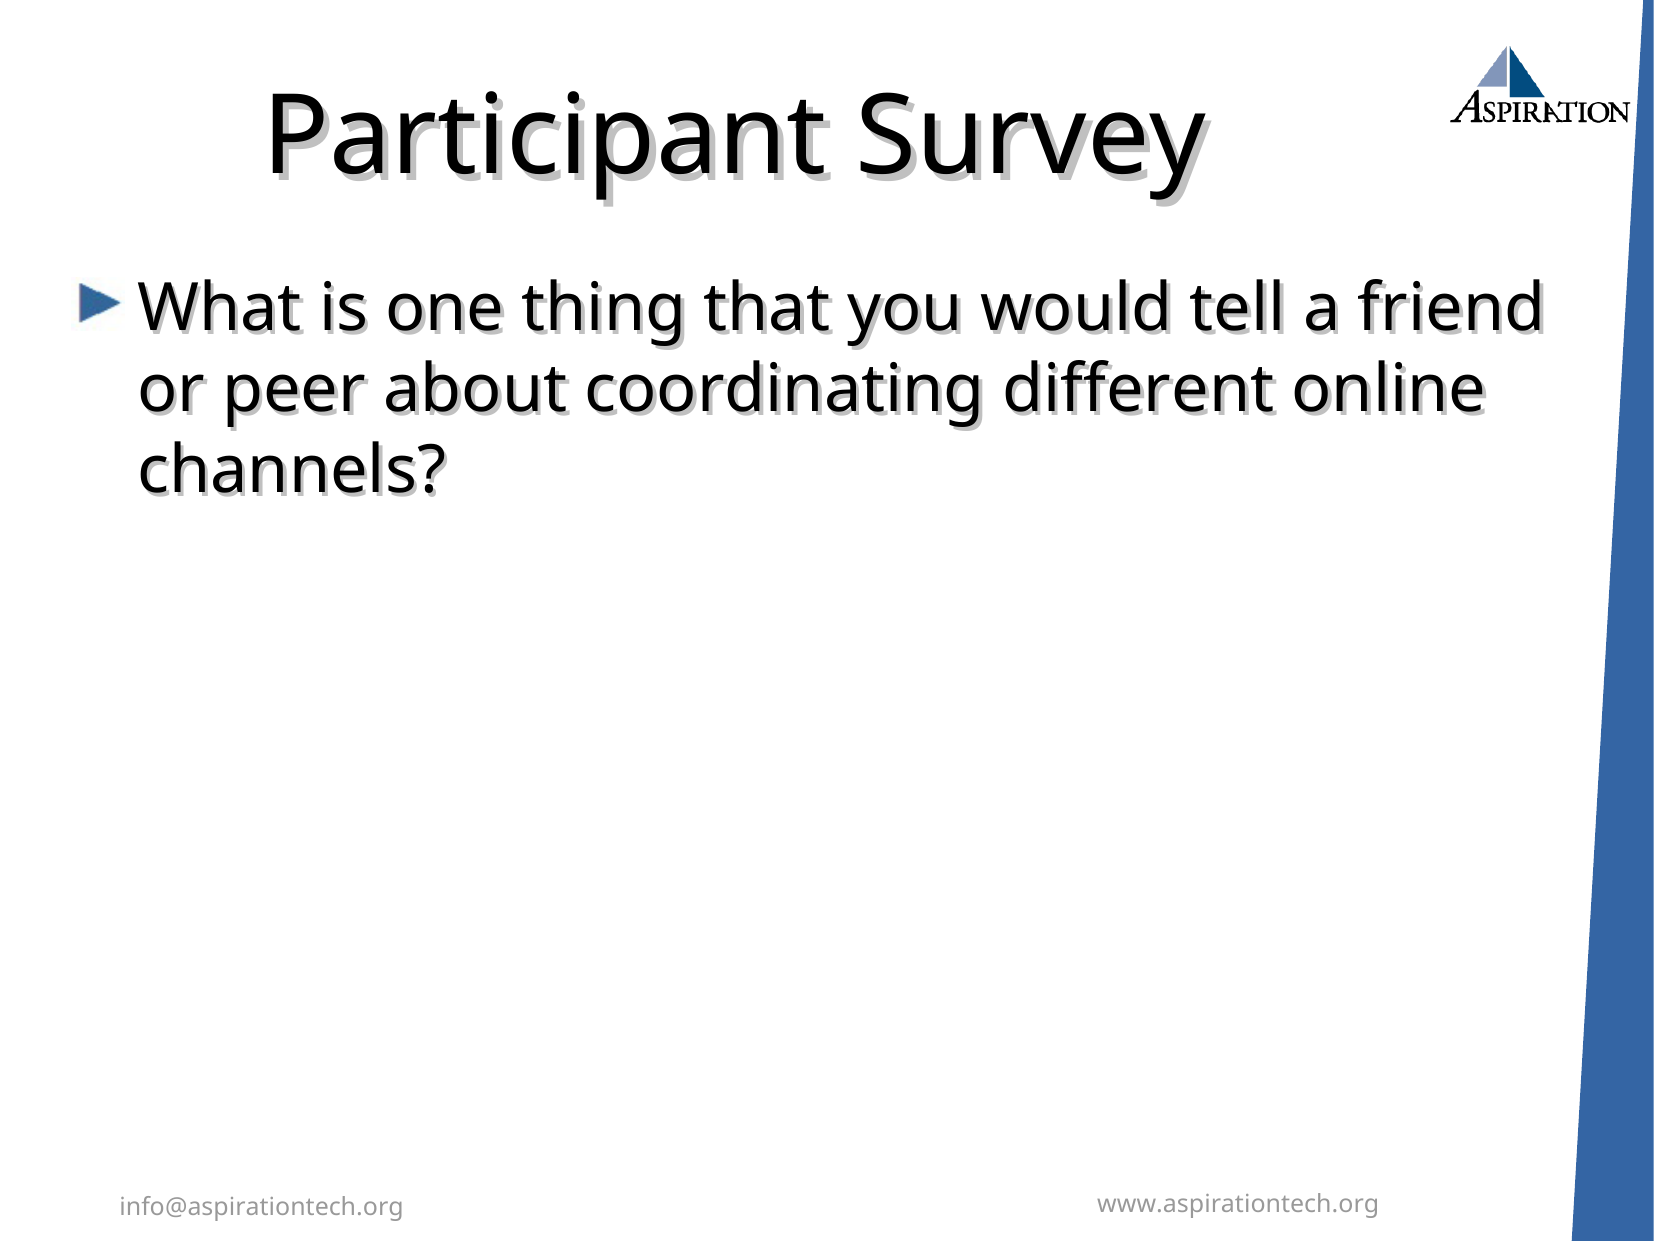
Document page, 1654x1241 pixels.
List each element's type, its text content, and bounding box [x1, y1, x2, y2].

picture [1450, 46, 1631, 132]
list What is one thing that you would tell a friend or peer about coordinating different online channels? [54, 263, 1595, 968]
title Participant Survey [54, 21, 1415, 227]
